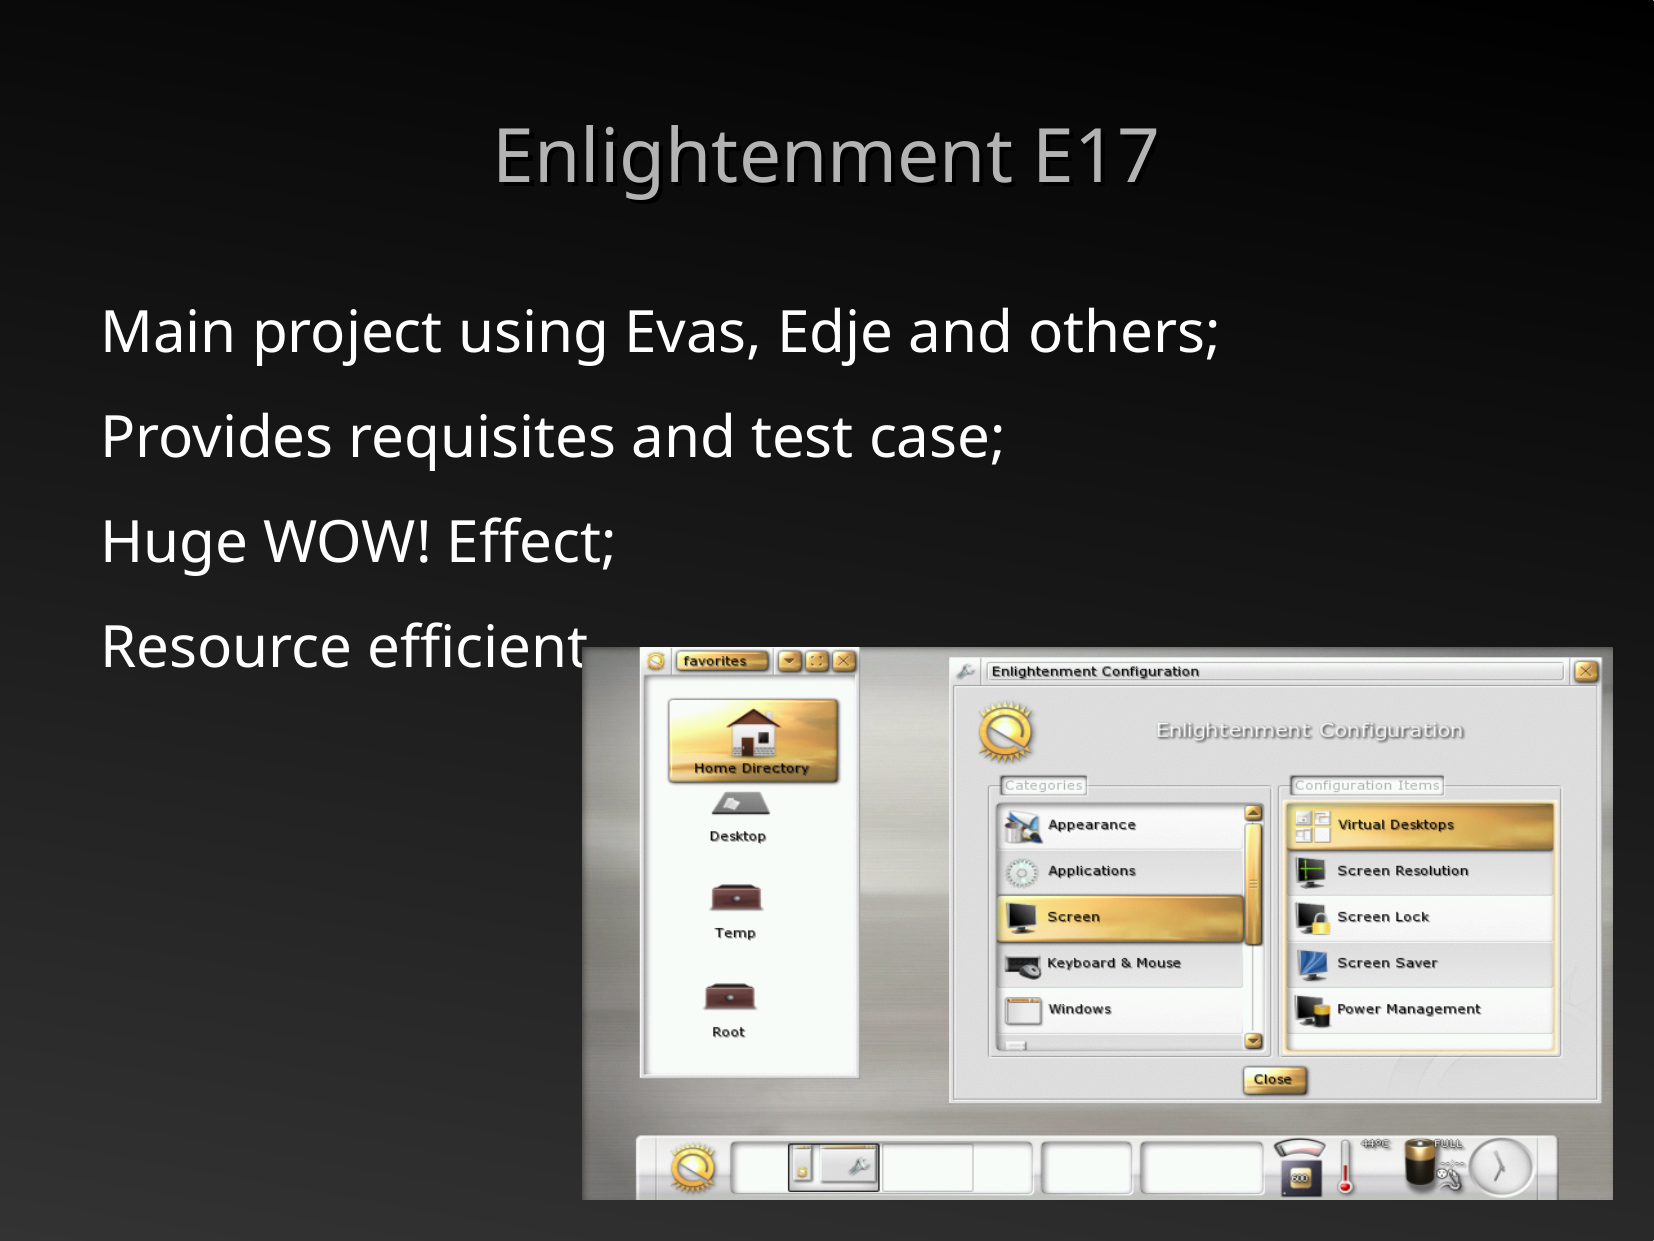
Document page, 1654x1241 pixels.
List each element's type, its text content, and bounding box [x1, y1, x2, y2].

list Main project using Evas, Edje and others; Provides requisites and test case; Huge WOW! Effect; Resource efficient. [82, 290, 1571, 1109]
picture [582, 647, 1613, 1201]
title Enlightenment E17 [82, 49, 1571, 257]
